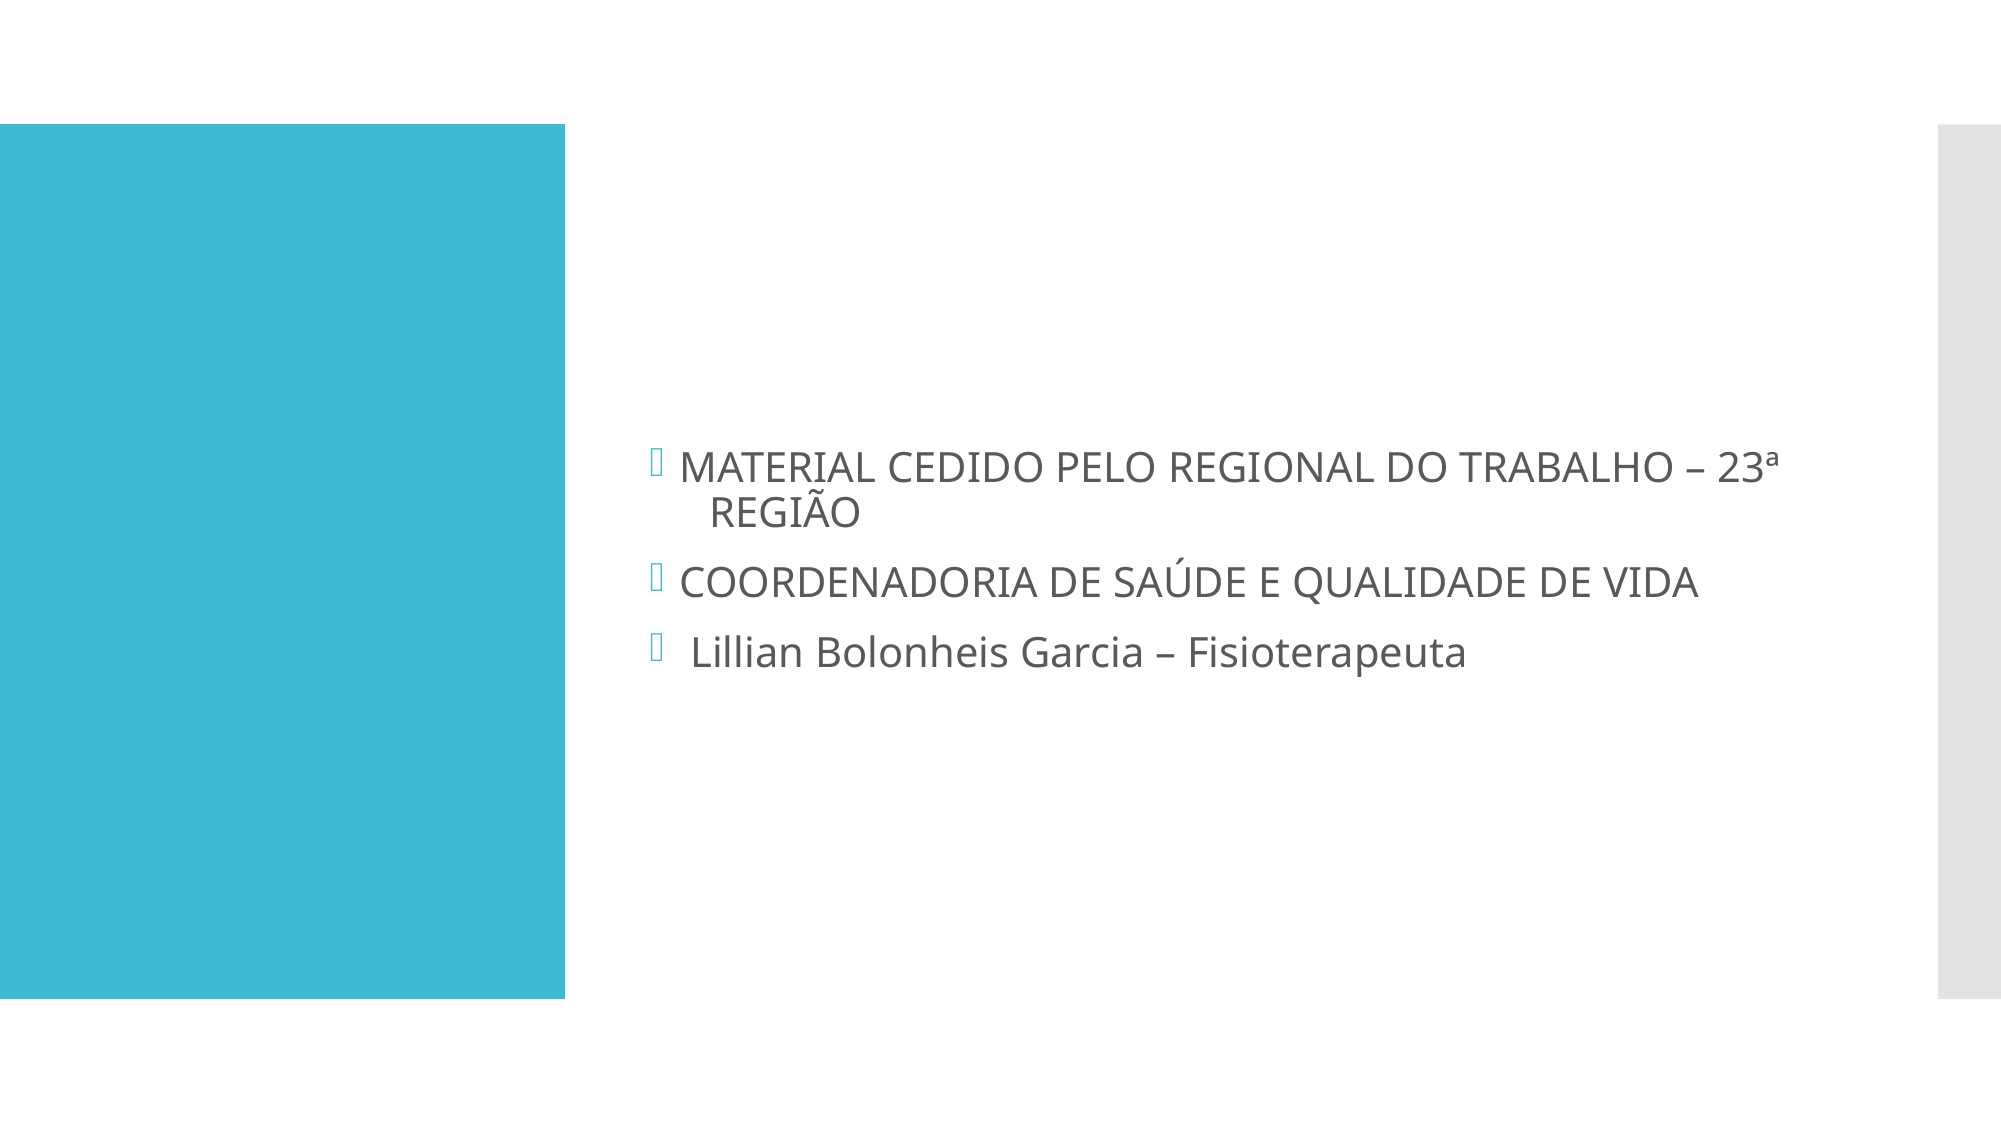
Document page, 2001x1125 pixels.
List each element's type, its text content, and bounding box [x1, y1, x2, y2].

list MATERIAL CEDIDO PELO REGIONAL DO TRABALHO – 23ª REGIÃO COORDENADORIA DE SAÚDE E QUALIDADE DE VIDA Lillian Bolonheis Garcia – Fisioterapeuta [634, 141, 1835, 982]
